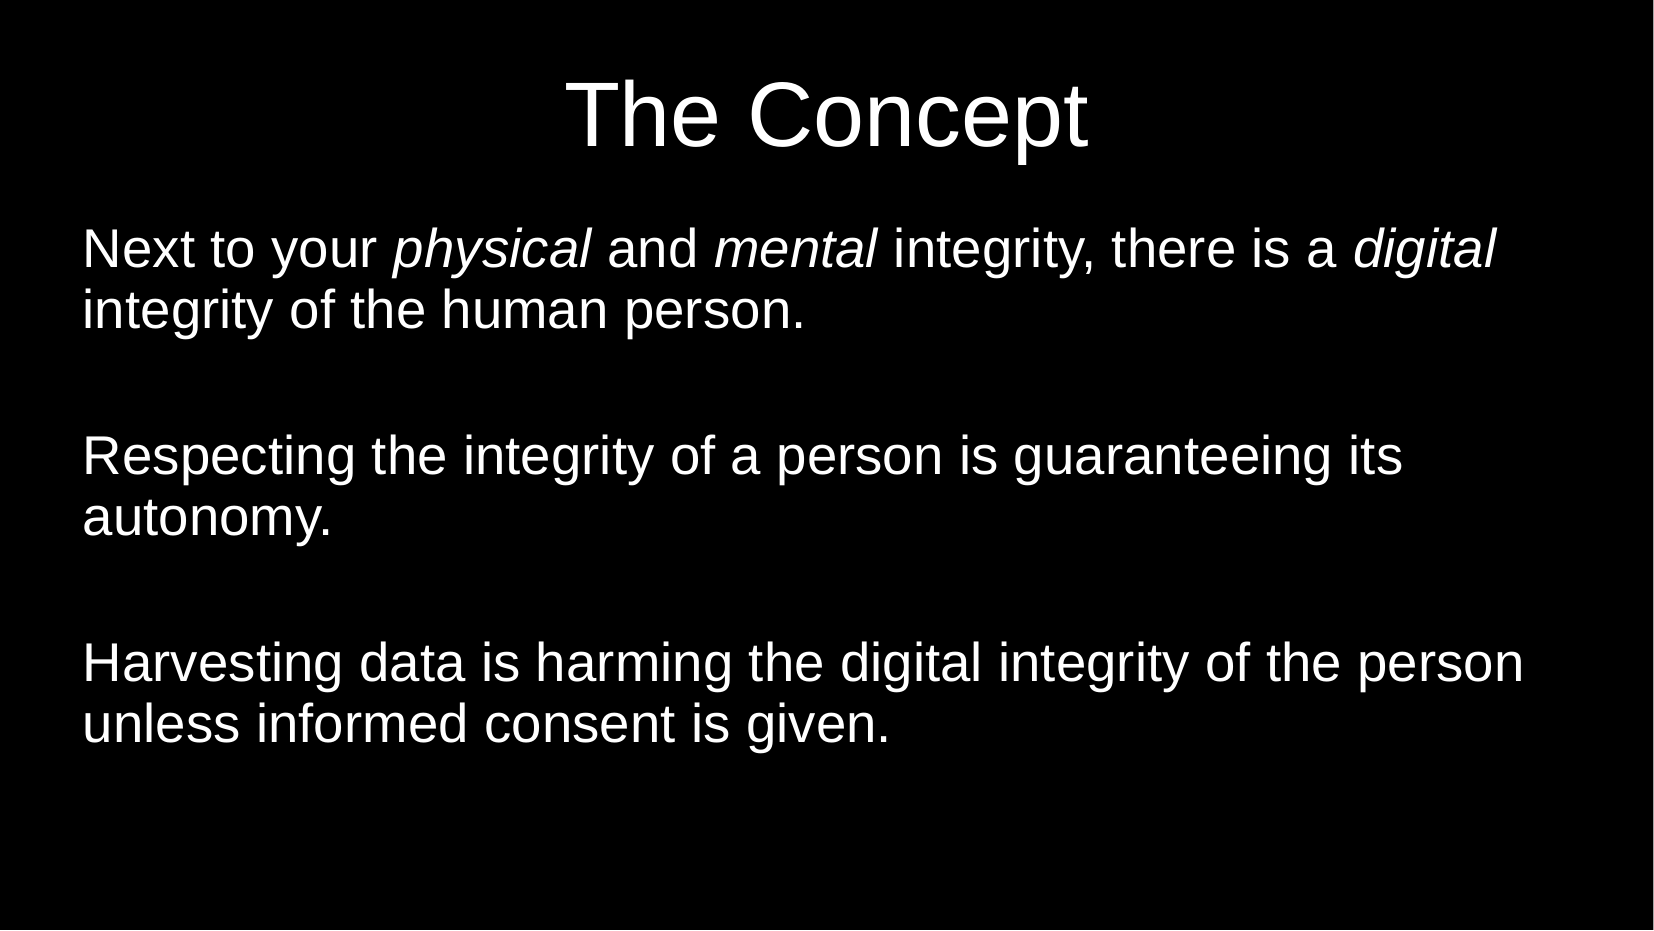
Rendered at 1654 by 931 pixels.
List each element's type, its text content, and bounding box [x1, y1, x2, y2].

title The Concept [82, 37, 1571, 193]
list Next to your physical and mental integrity, there is a digital integrity of the human person. Respecting the integrity of a person is guaranteeing its autonomy. Harvesting data is harming the digital integrity of the person unless informed consent is given. [82, 217, 1571, 758]
